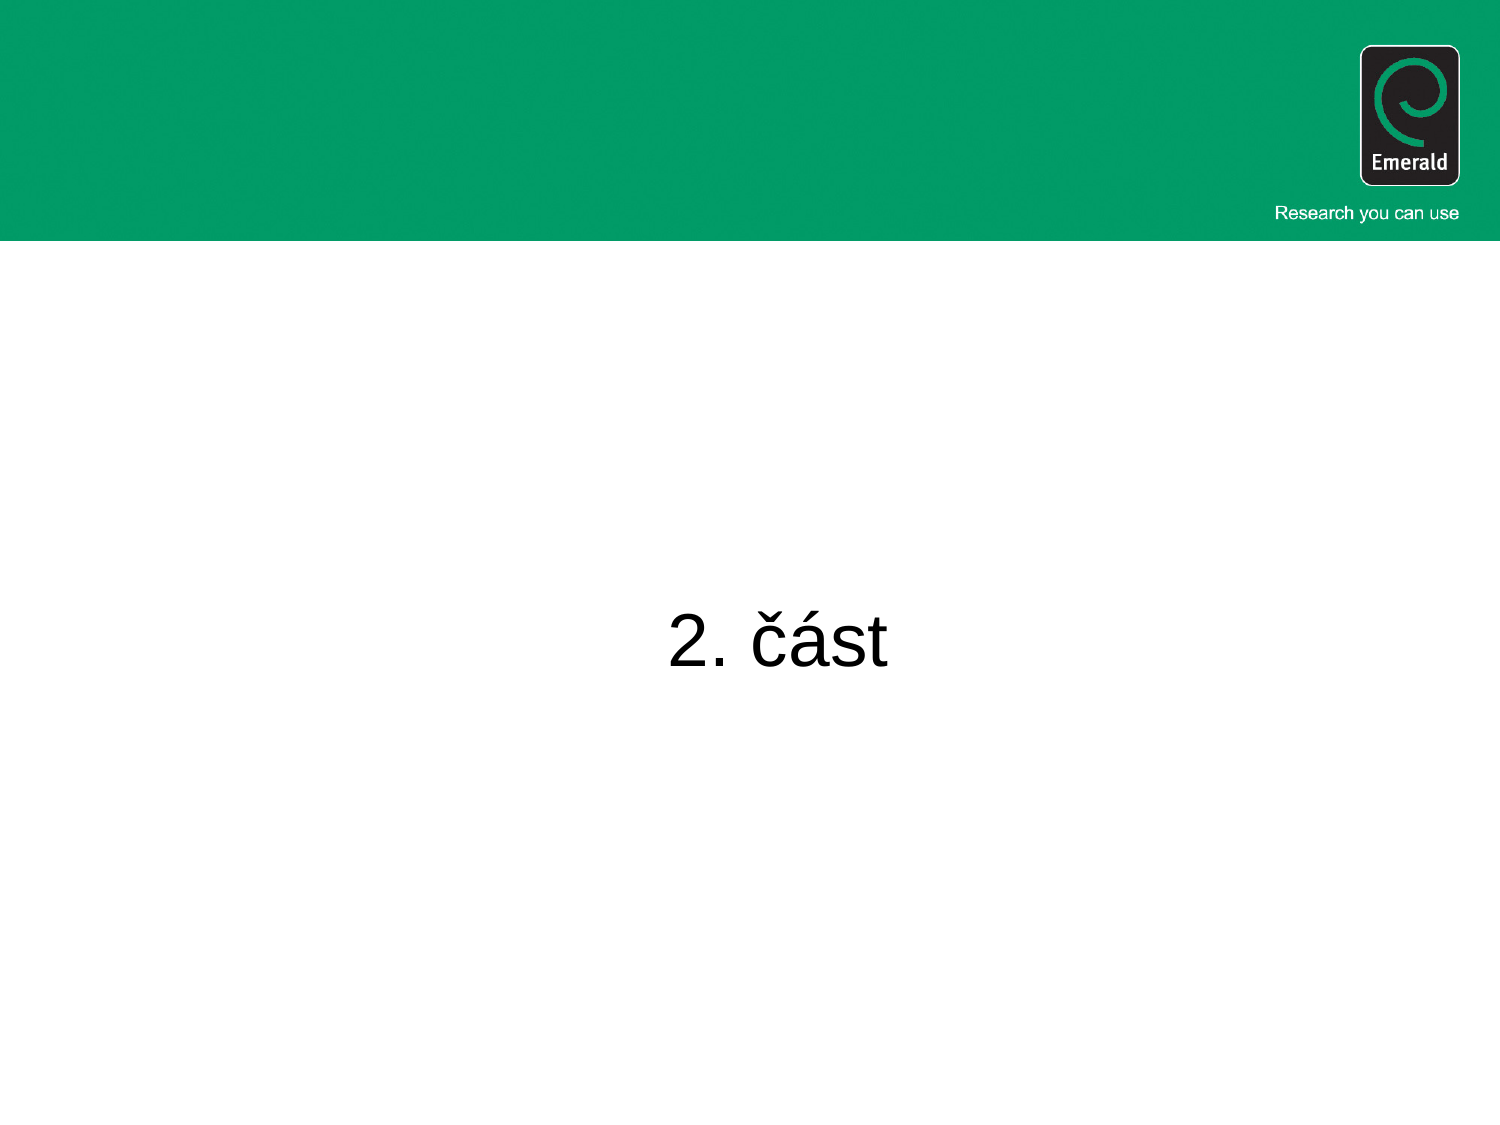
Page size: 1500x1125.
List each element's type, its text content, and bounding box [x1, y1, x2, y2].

list 2. část [62, 275, 1438, 951]
